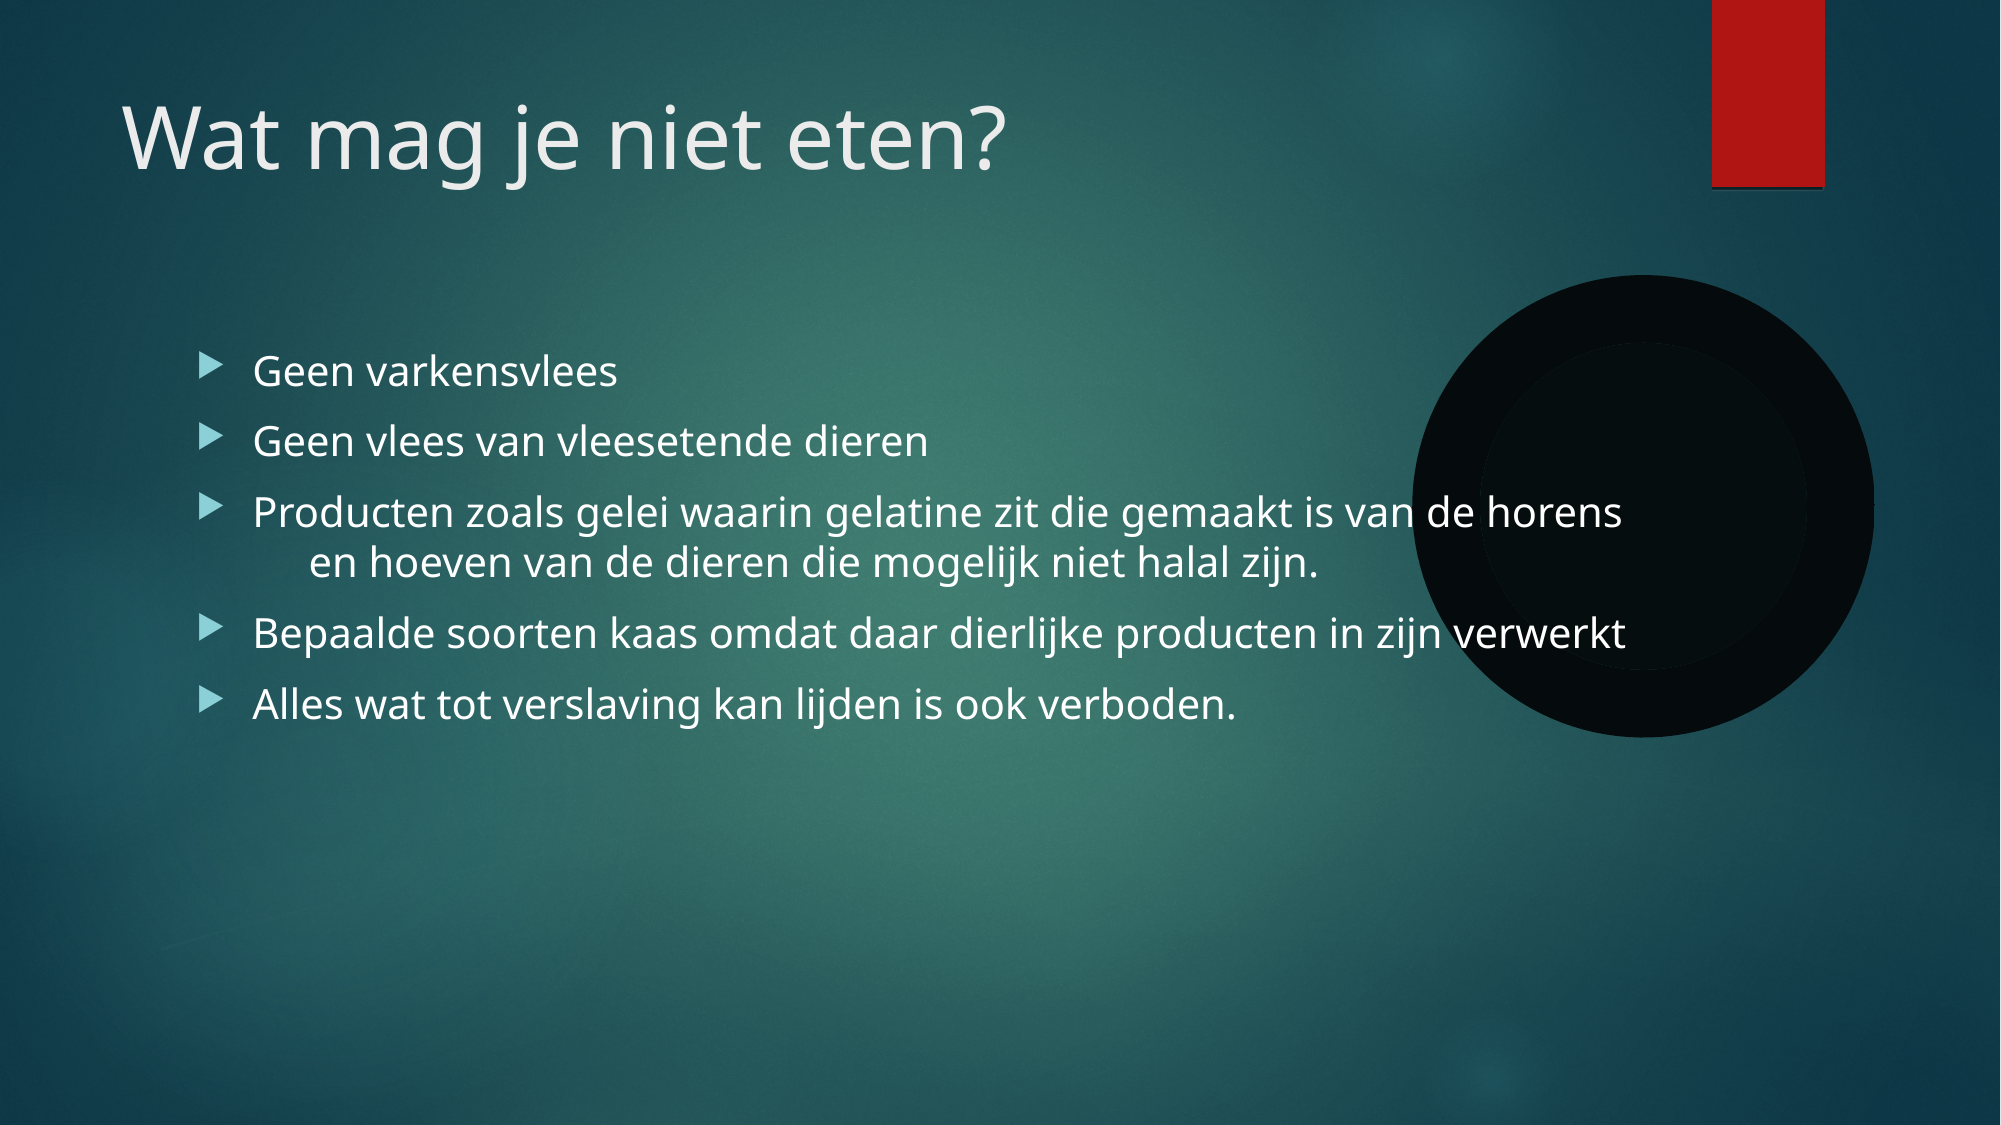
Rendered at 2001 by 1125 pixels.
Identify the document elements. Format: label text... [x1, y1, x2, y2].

title Wat mag je niet eten? [106, 74, 1649, 305]
list Geen varkensvlees Geen vlees van vleesetende dieren Producten zoals gelei waarin gelatine zit die gemaakt is van de horens en hoeven van de dieren die mogelijk niet halal zijn. Bepaalde soorten kaas omdat daar dierlijke producten in zijn verwerkt Alles wat tot verslaving kan lijden is ook verboden. [181, 336, 1649, 1026]
